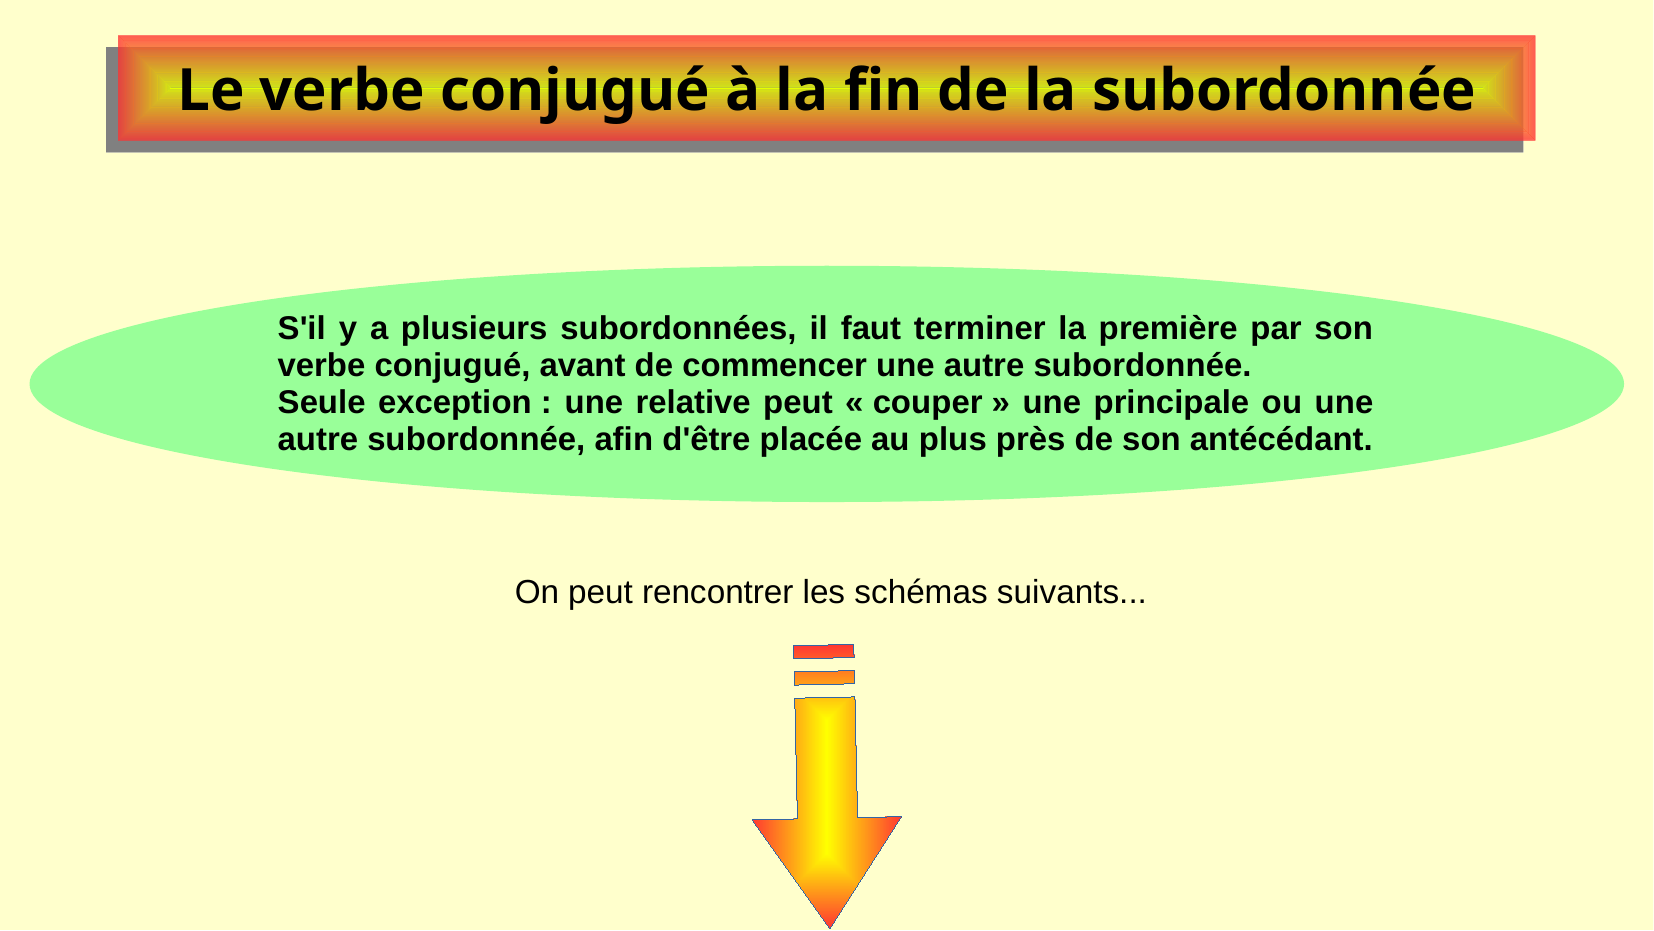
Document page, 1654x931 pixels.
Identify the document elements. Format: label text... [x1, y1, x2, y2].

text_box [752, 696, 902, 929]
text_box [794, 670, 855, 686]
text_box [793, 644, 855, 659]
text_box S'il y a plusieurs subordonnées, il faut terminer la première par son verbe conjugué, avant de commencer une autre subordonnée. Seule exception : une relative peut « couper » une principale ou une autre subordonnée, afin d'être placée au plus près de son antécédant. [29, 265, 1625, 503]
text_box Le verbe conjugué à la fin de la subordonnée [118, 35, 1536, 141]
text_box On peut rencontrer les schémas suivants... [499, 565, 1163, 618]
